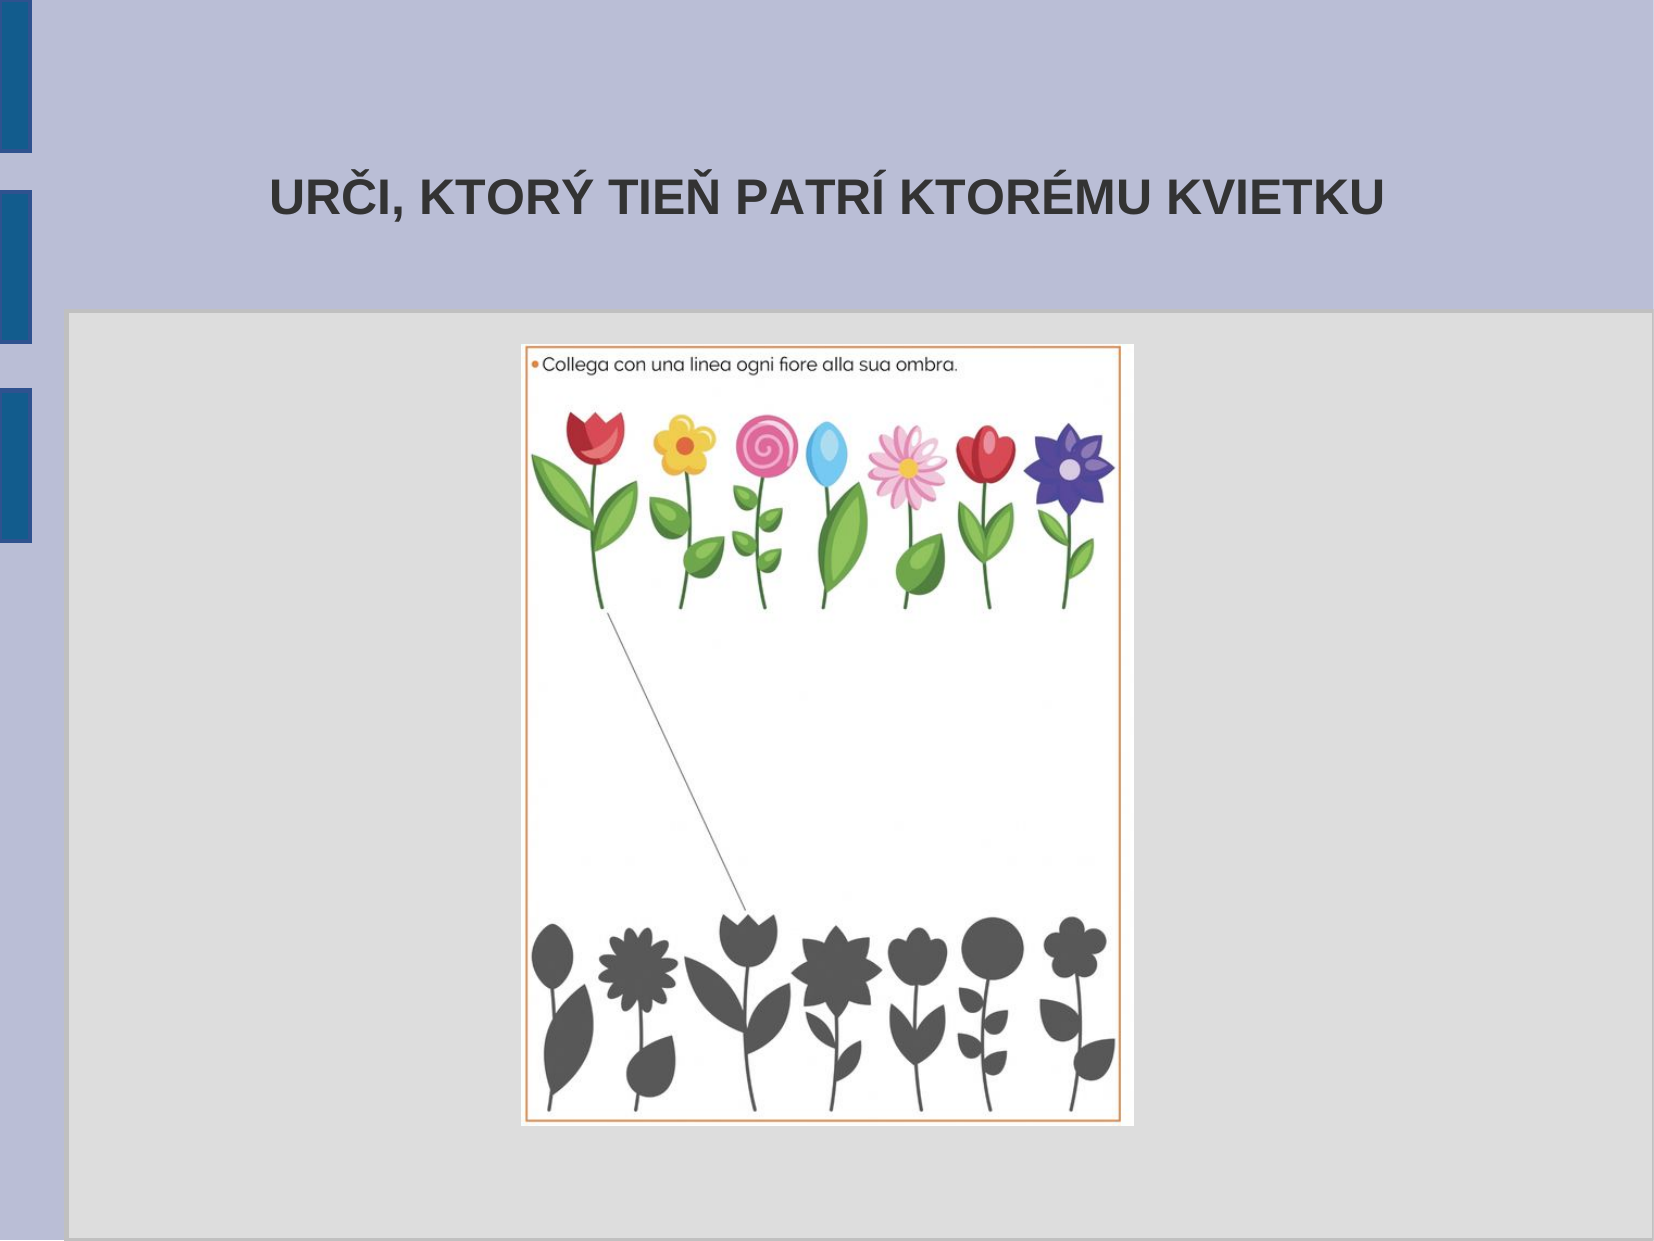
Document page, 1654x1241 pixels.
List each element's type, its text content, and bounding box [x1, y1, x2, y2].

picture [521, 344, 1134, 1126]
title URČI, KTORÝ TIEŇ PATRÍ KTORÉMU KVIETKU [121, 91, 1534, 299]
